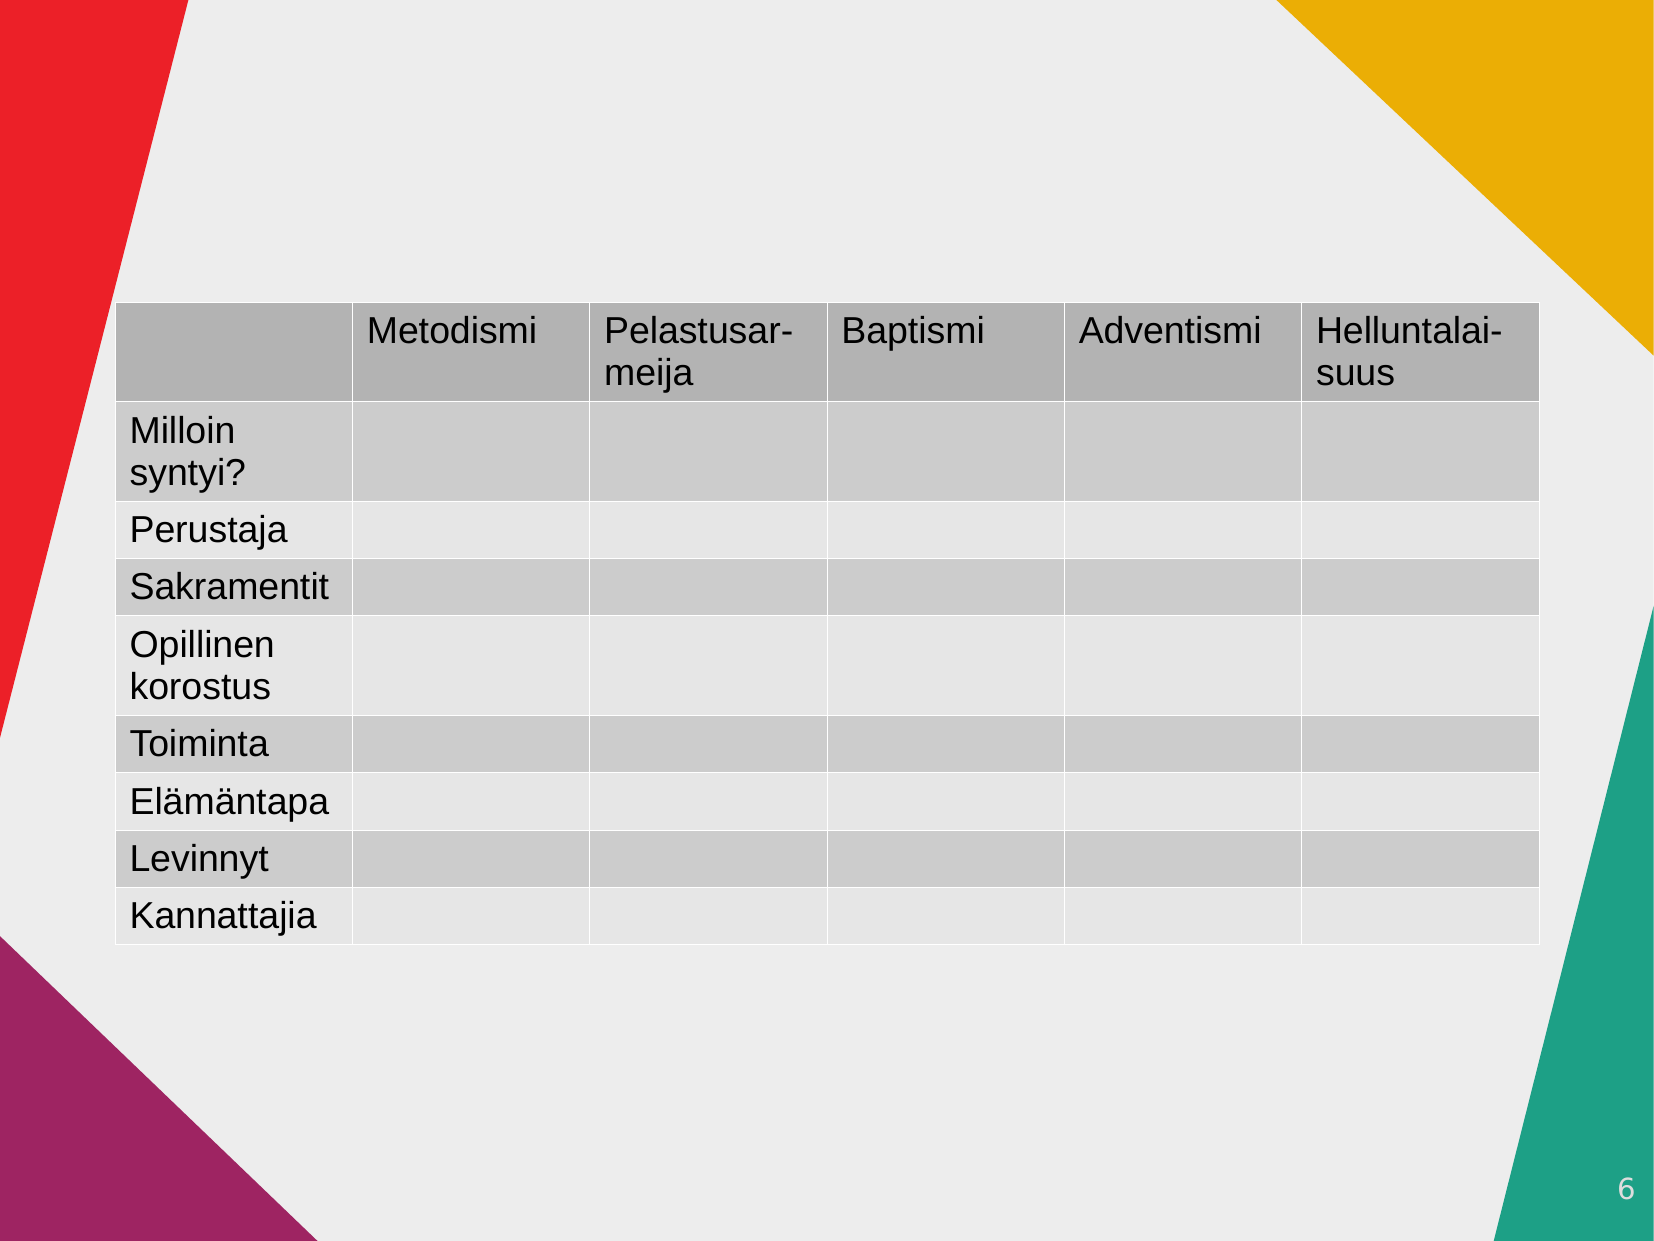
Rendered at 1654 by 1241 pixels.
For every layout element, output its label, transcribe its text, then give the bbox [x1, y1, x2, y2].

table_cell [828, 888, 1064, 944]
table_cell [828, 402, 1064, 501]
table_cell [1065, 773, 1301, 830]
table_cell Kannattajia [116, 888, 352, 944]
table_cell [1065, 716, 1301, 772]
table_cell [828, 616, 1064, 715]
table_cell [353, 402, 589, 501]
table_cell [828, 716, 1064, 772]
table_cell [590, 559, 827, 615]
table_header Helluntalai-suus [1302, 303, 1539, 401]
table_cell [1065, 616, 1301, 715]
table_cell Levinnyt [116, 831, 352, 887]
table_cell [353, 888, 589, 944]
table_cell [1302, 402, 1539, 501]
table_cell Perustaja [116, 502, 352, 558]
table_cell [353, 502, 589, 558]
table_cell [590, 402, 827, 501]
table_cell [1302, 888, 1539, 944]
table_cell Elämäntapa [116, 773, 352, 830]
table_cell [590, 616, 827, 715]
table_header Metodismi [353, 303, 589, 401]
table_cell [828, 831, 1064, 887]
table_cell Toiminta [116, 716, 352, 772]
table_cell [1065, 831, 1301, 887]
table_cell [590, 831, 827, 887]
table_header Baptismi [828, 303, 1064, 401]
table_cell [1065, 888, 1301, 944]
table_cell [353, 831, 589, 887]
table_cell Sakramentit [116, 559, 352, 615]
table_header [116, 303, 352, 401]
table_cell [353, 616, 589, 715]
table_cell [1065, 559, 1301, 615]
table_cell [590, 888, 827, 944]
table_cell [1302, 773, 1539, 830]
table_cell [1302, 502, 1539, 558]
table_cell [1302, 716, 1539, 772]
table_cell [828, 502, 1064, 558]
table_cell [828, 559, 1064, 615]
table_cell [353, 716, 589, 772]
table_cell [353, 773, 589, 830]
table_cell Opillinen korostus [116, 616, 352, 715]
table_cell [590, 773, 827, 830]
table_cell Milloin syntyi? [116, 402, 352, 501]
table_cell [353, 559, 589, 615]
table_cell [1065, 402, 1301, 501]
table_cell [1302, 831, 1539, 887]
table_header Adventismi [1065, 303, 1301, 401]
table_cell [1302, 559, 1539, 615]
table_cell [1065, 502, 1301, 558]
table_cell [1302, 616, 1539, 715]
table_cell [590, 716, 827, 772]
table_cell [590, 502, 827, 558]
table_header Pelastusar-meija [590, 303, 827, 401]
table_cell [828, 773, 1064, 830]
